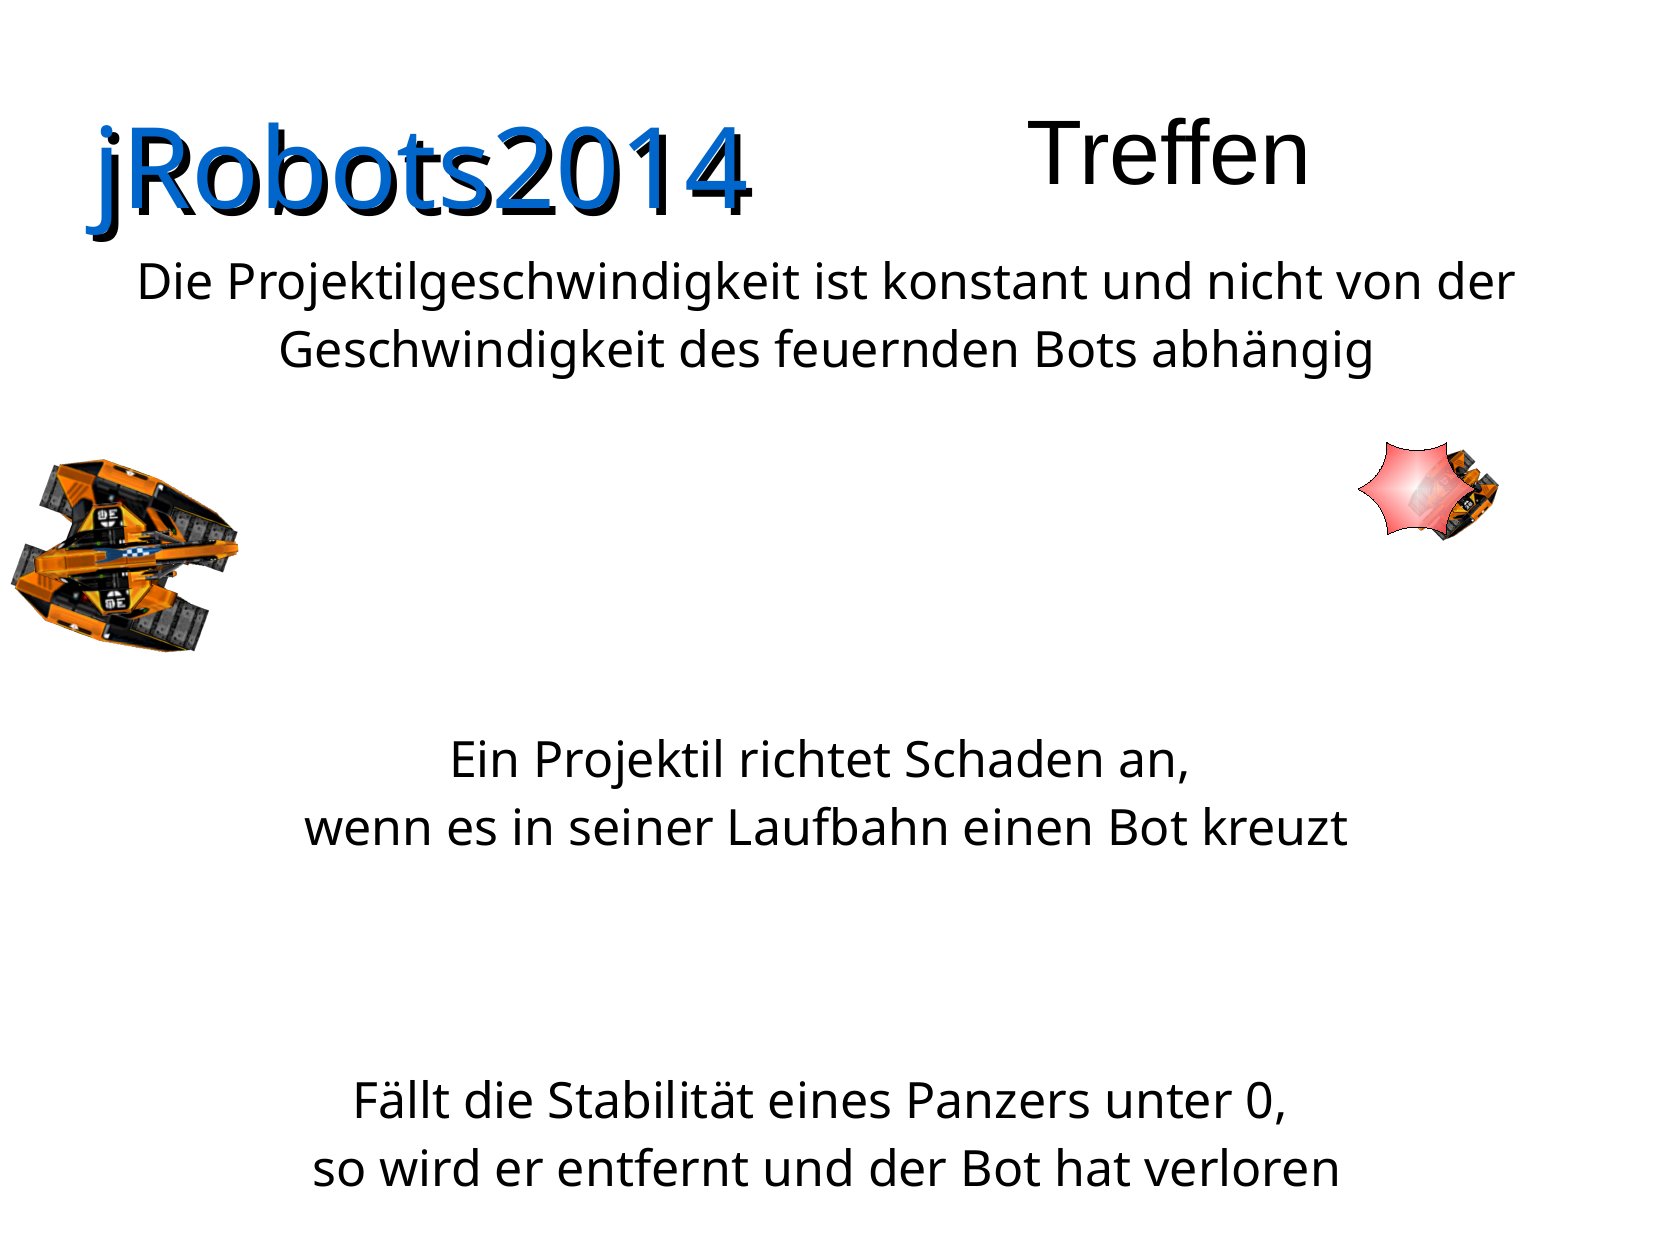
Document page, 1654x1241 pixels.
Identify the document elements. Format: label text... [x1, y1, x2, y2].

subtitle Die Projektilgeschwindigkeit ist konstant und nicht von der Geschwindigkeit des feuernden Bots abhängig Ein Projektil richtet Schaden an, wenn es in seiner Laufbahn einen Bot kreuzt Fällt die Stabilität eines Panzers unter 0, so wird er entfernt und der Bot hat verloren [82, 265, 1571, 1182]
picture [0, 442, 249, 674]
text_box [1358, 442, 1477, 535]
title Treffen [767, 49, 1571, 257]
picture [1417, 442, 1506, 554]
